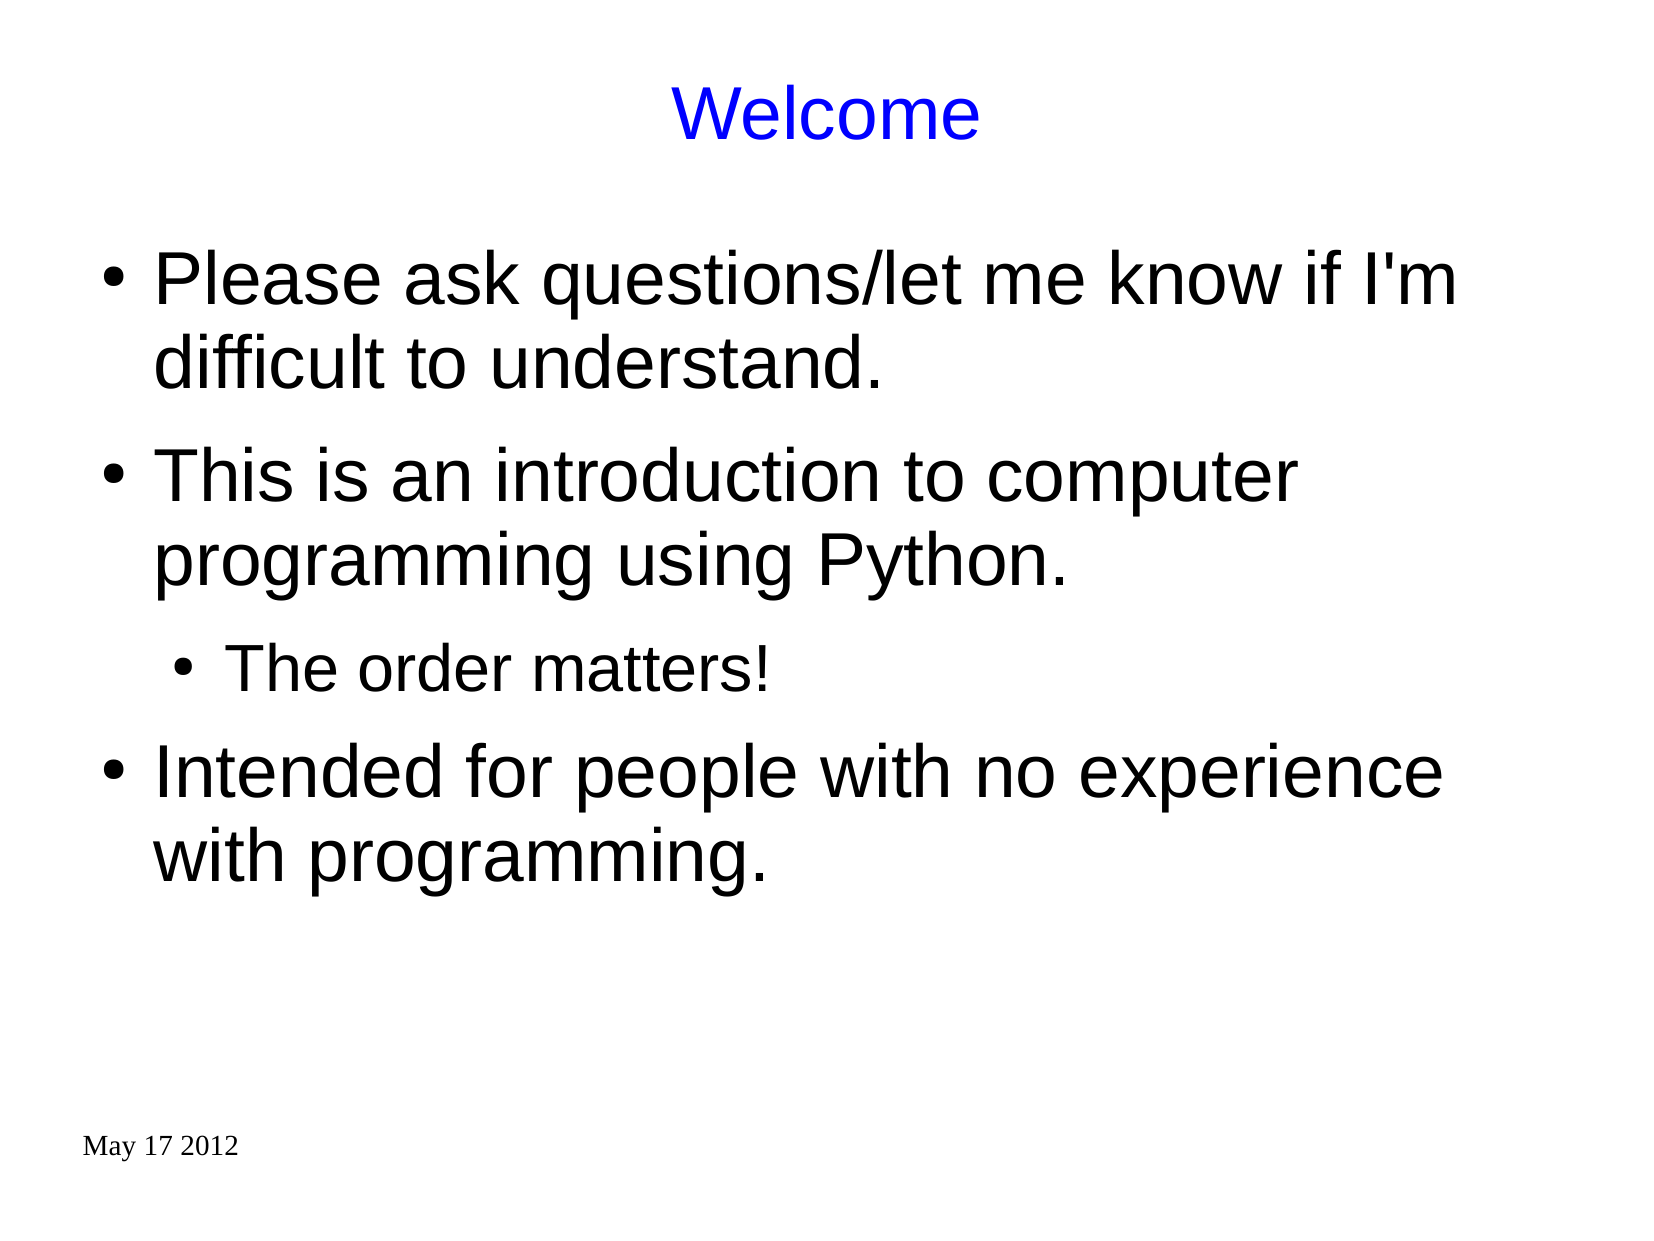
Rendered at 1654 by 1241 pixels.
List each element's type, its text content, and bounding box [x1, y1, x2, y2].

list Please ask questions/let me know if I'm difficult to understand. This is an introduction to computer programming using Python. The order matters! Intended for people with no experience with programming. [82, 236, 1571, 1109]
title Welcome [82, 49, 1571, 178]
